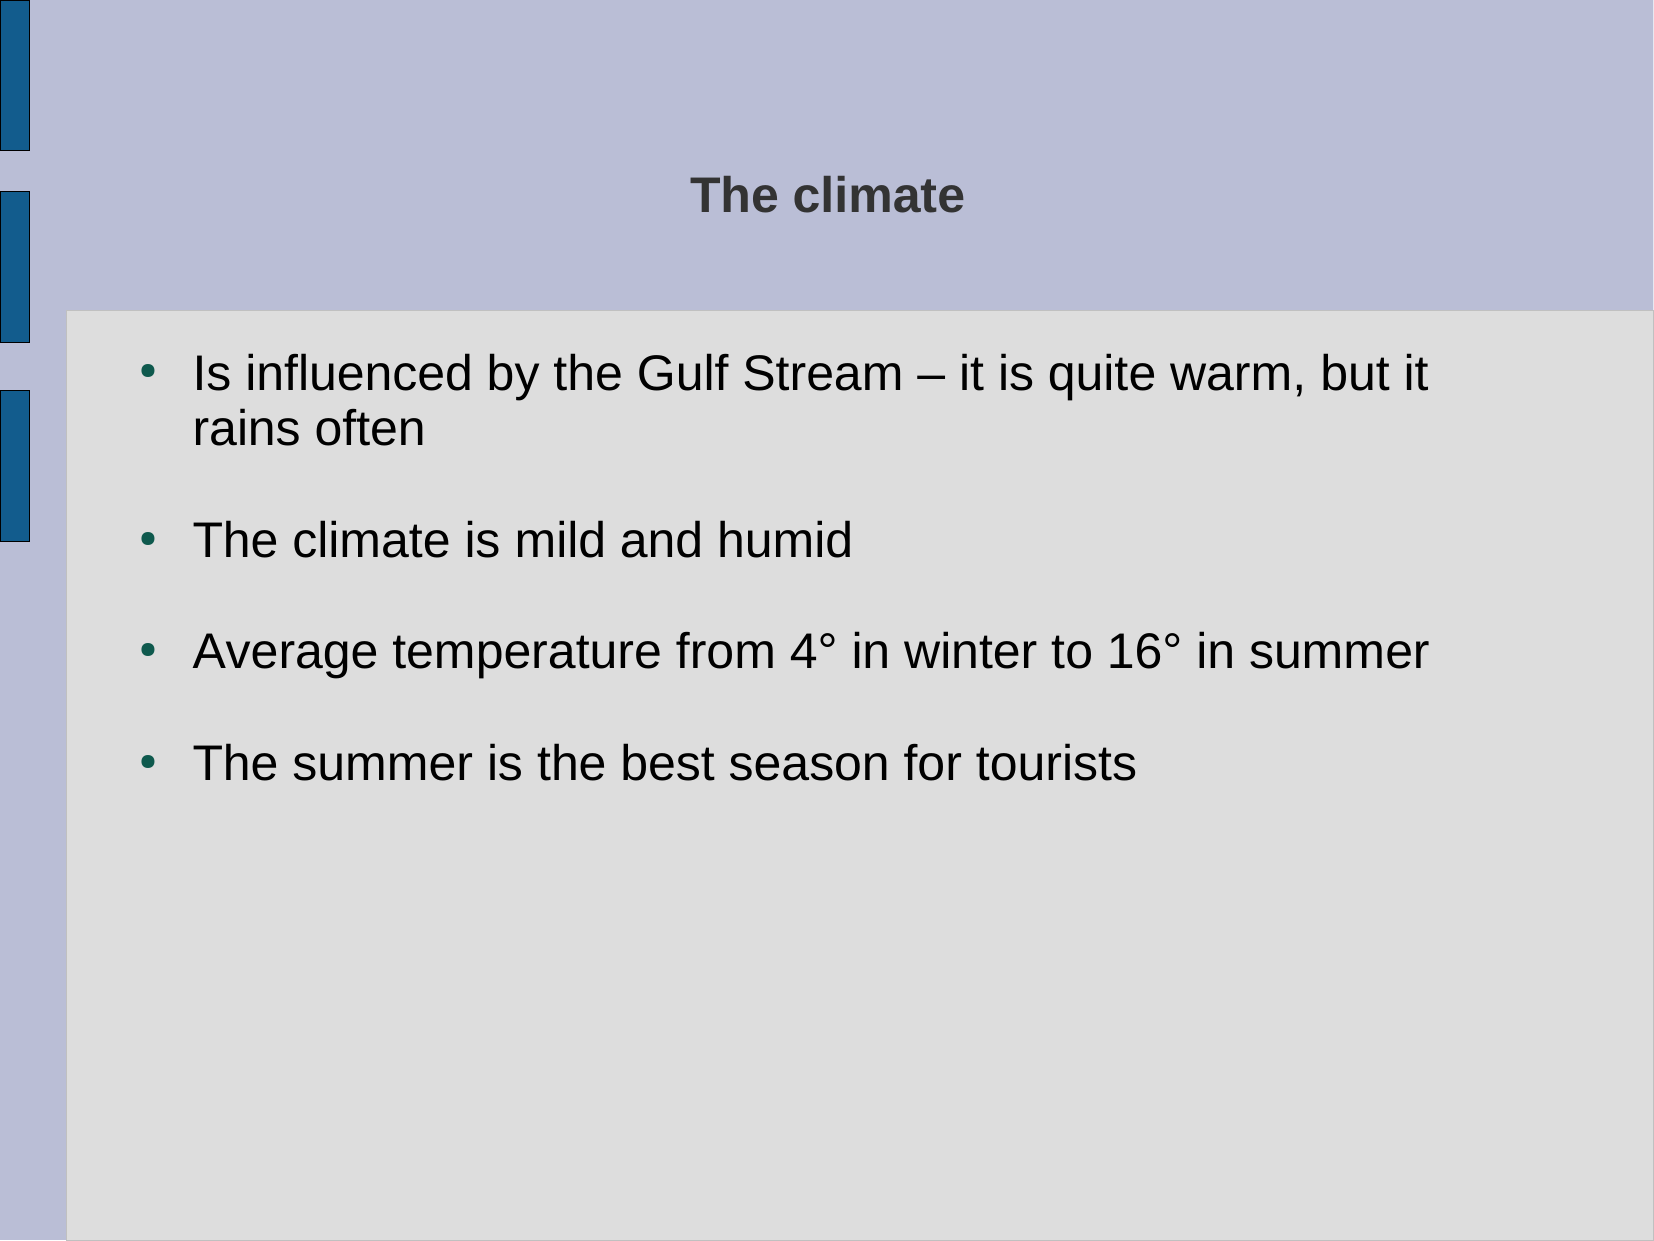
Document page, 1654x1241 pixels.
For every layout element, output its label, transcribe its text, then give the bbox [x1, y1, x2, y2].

title The climate [121, 91, 1534, 299]
list Is influenced by the Gulf Stream – it is quite warm, but it rains often The climate is mild and humid Average temperature from 4° in winter to 16° in summer The summer is the best season for tourists [121, 344, 1534, 1127]
